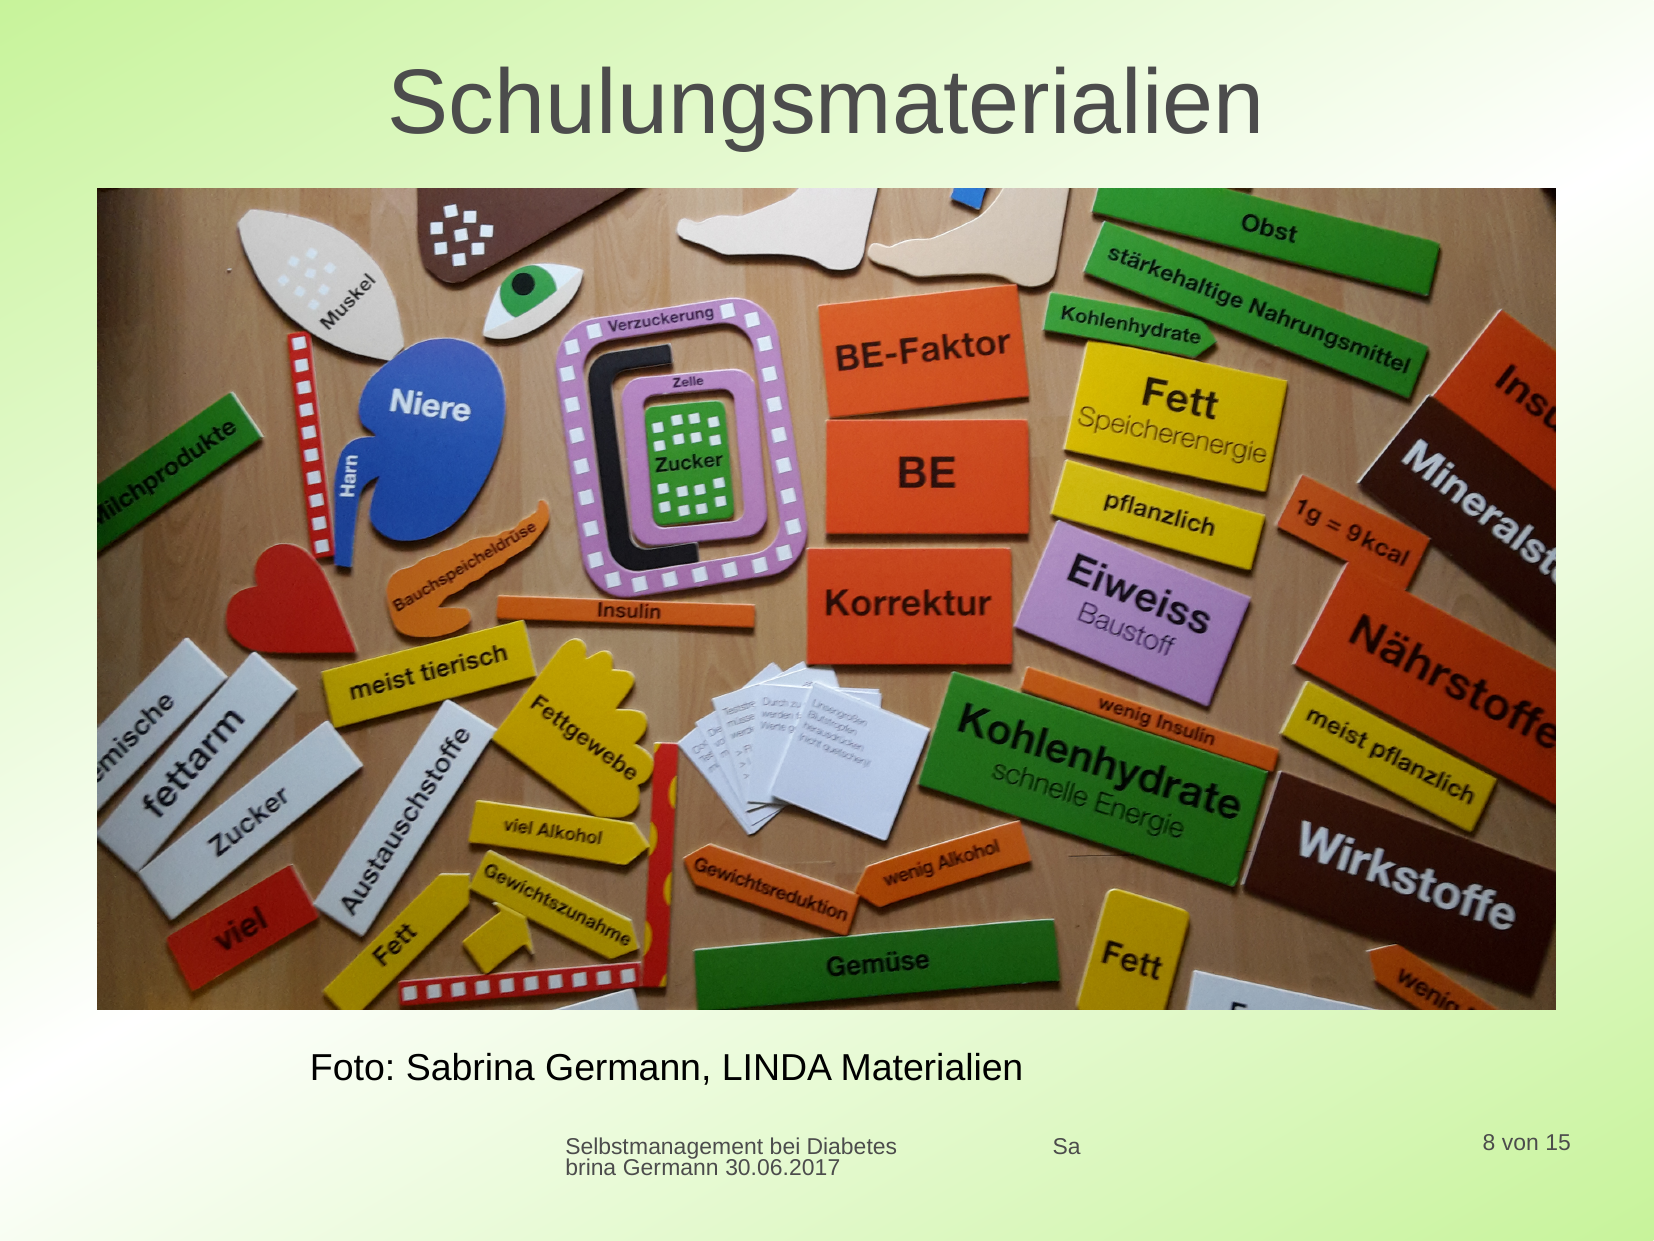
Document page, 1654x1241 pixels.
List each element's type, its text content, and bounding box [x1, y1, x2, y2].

title Schulungsmaterialien [82, 49, 1571, 154]
picture [97, 188, 1556, 1010]
text_box Foto: Sabrina Germann, LINDA Materialien [295, 1039, 1394, 1097]
